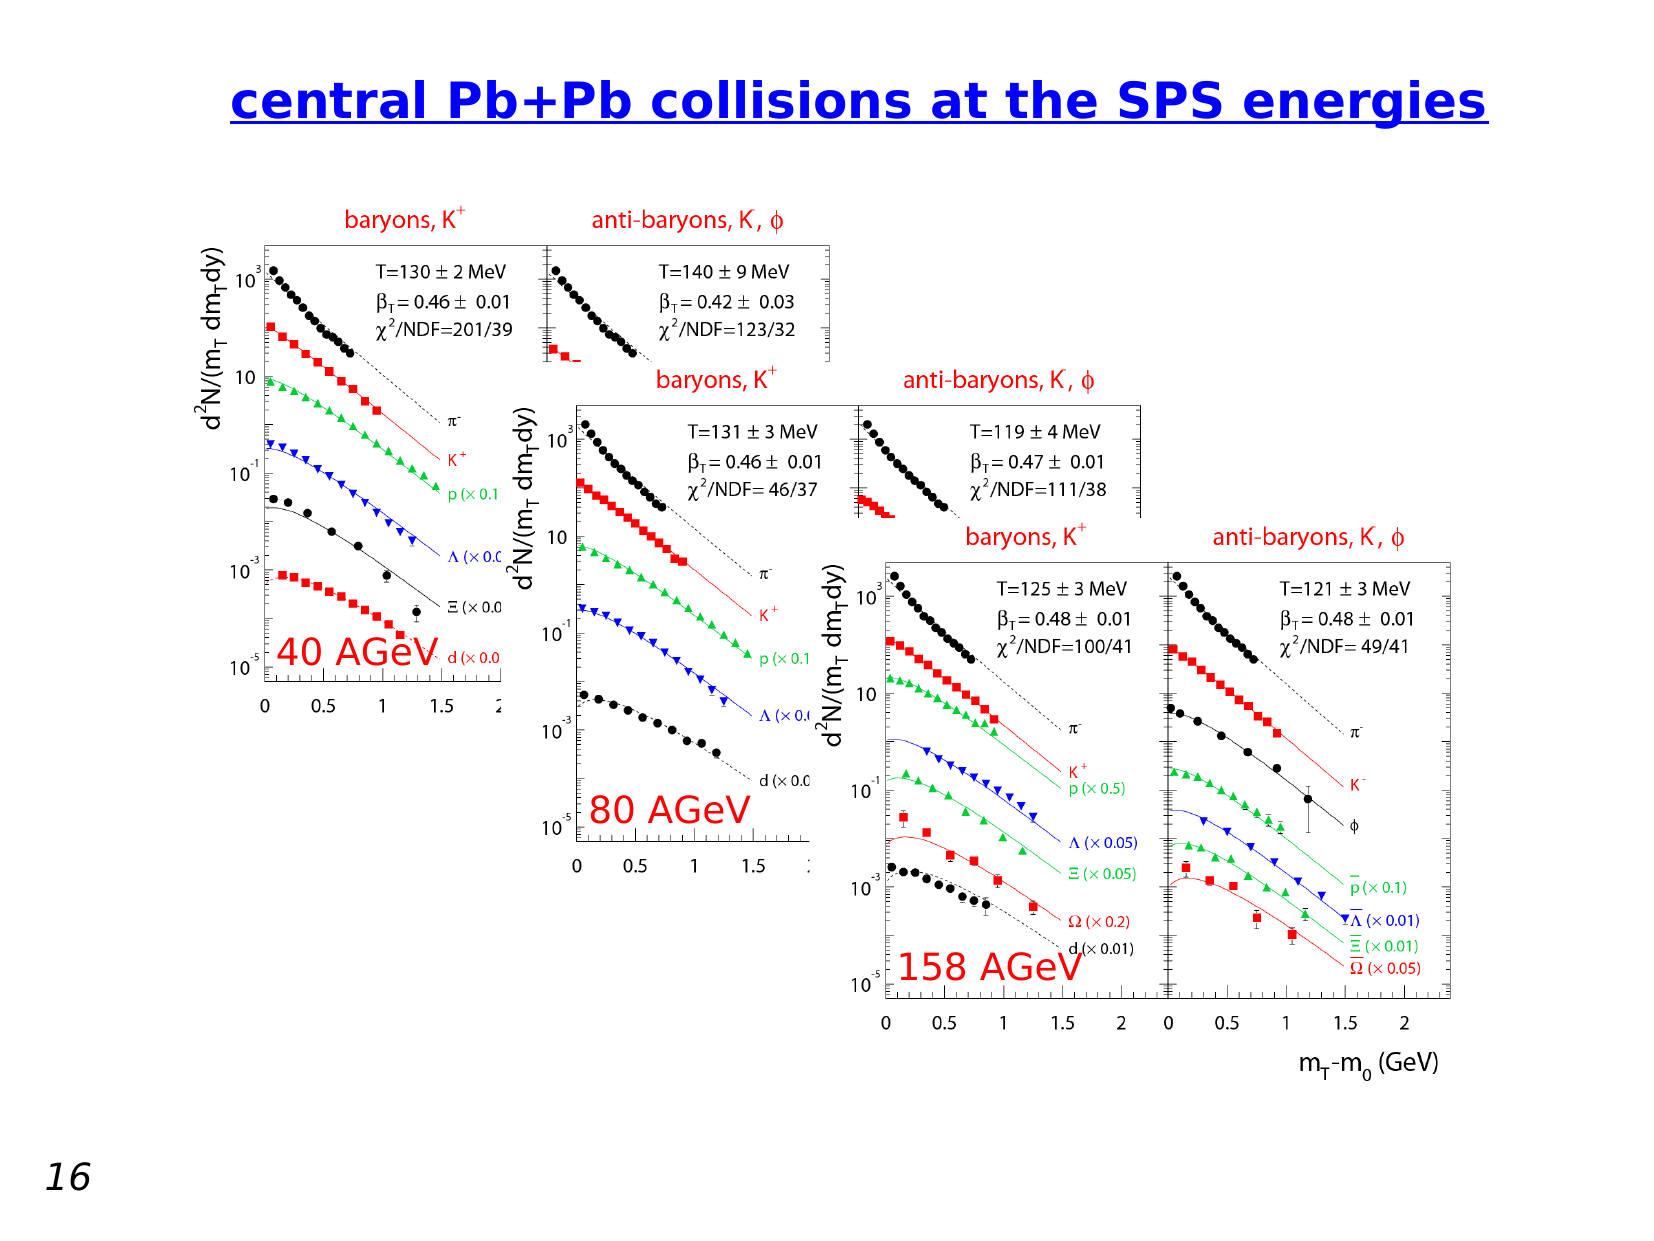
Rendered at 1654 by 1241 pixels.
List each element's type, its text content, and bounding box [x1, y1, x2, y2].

text_box central Pb+Pb collisions at the SPS energies [230, 71, 1490, 130]
text_box 158 AGeV [881, 937, 1094, 998]
picture [186, 201, 1462, 1086]
text_box 40 AGeV [261, 623, 449, 684]
text_box 80 AGeV [573, 781, 762, 842]
